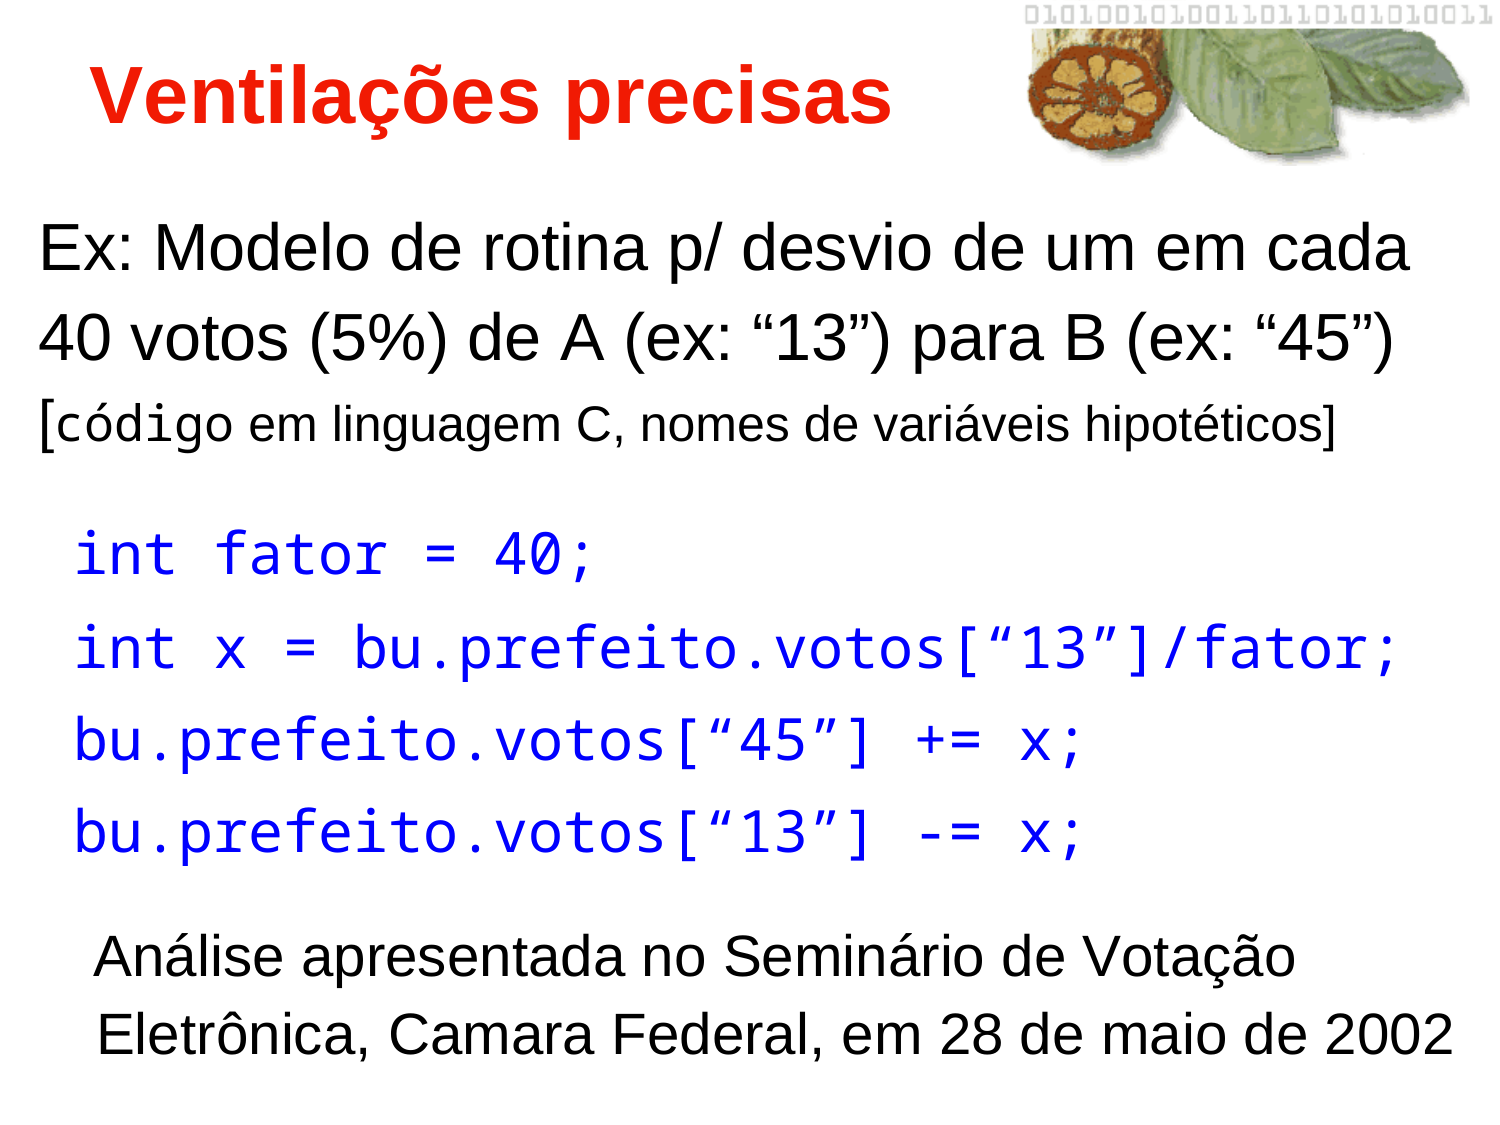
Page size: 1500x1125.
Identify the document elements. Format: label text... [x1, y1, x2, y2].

picture [1021, 0, 1494, 166]
text_box Análise apresentada no Seminário de Votação Eletrônica, Camara Federal, em 28 de maio de 2002 [79, 910, 1457, 1067]
title Ventilações precisas [75, 20, 1313, 149]
list Ex: Modelo de rotina p/ desvio de um em cada 40 votos (5%) de A (ex: “13”) para B (ex: “45”) [código em linguagem C, nomes de variáveis hipotéticos] int fator = 40; int x = bu.prefeito.votos[“13”]/fator; bu.prefeito.votos[“45”] += x; bu.prefeito.votos[“13”] -= x; [23, 187, 1454, 819]
